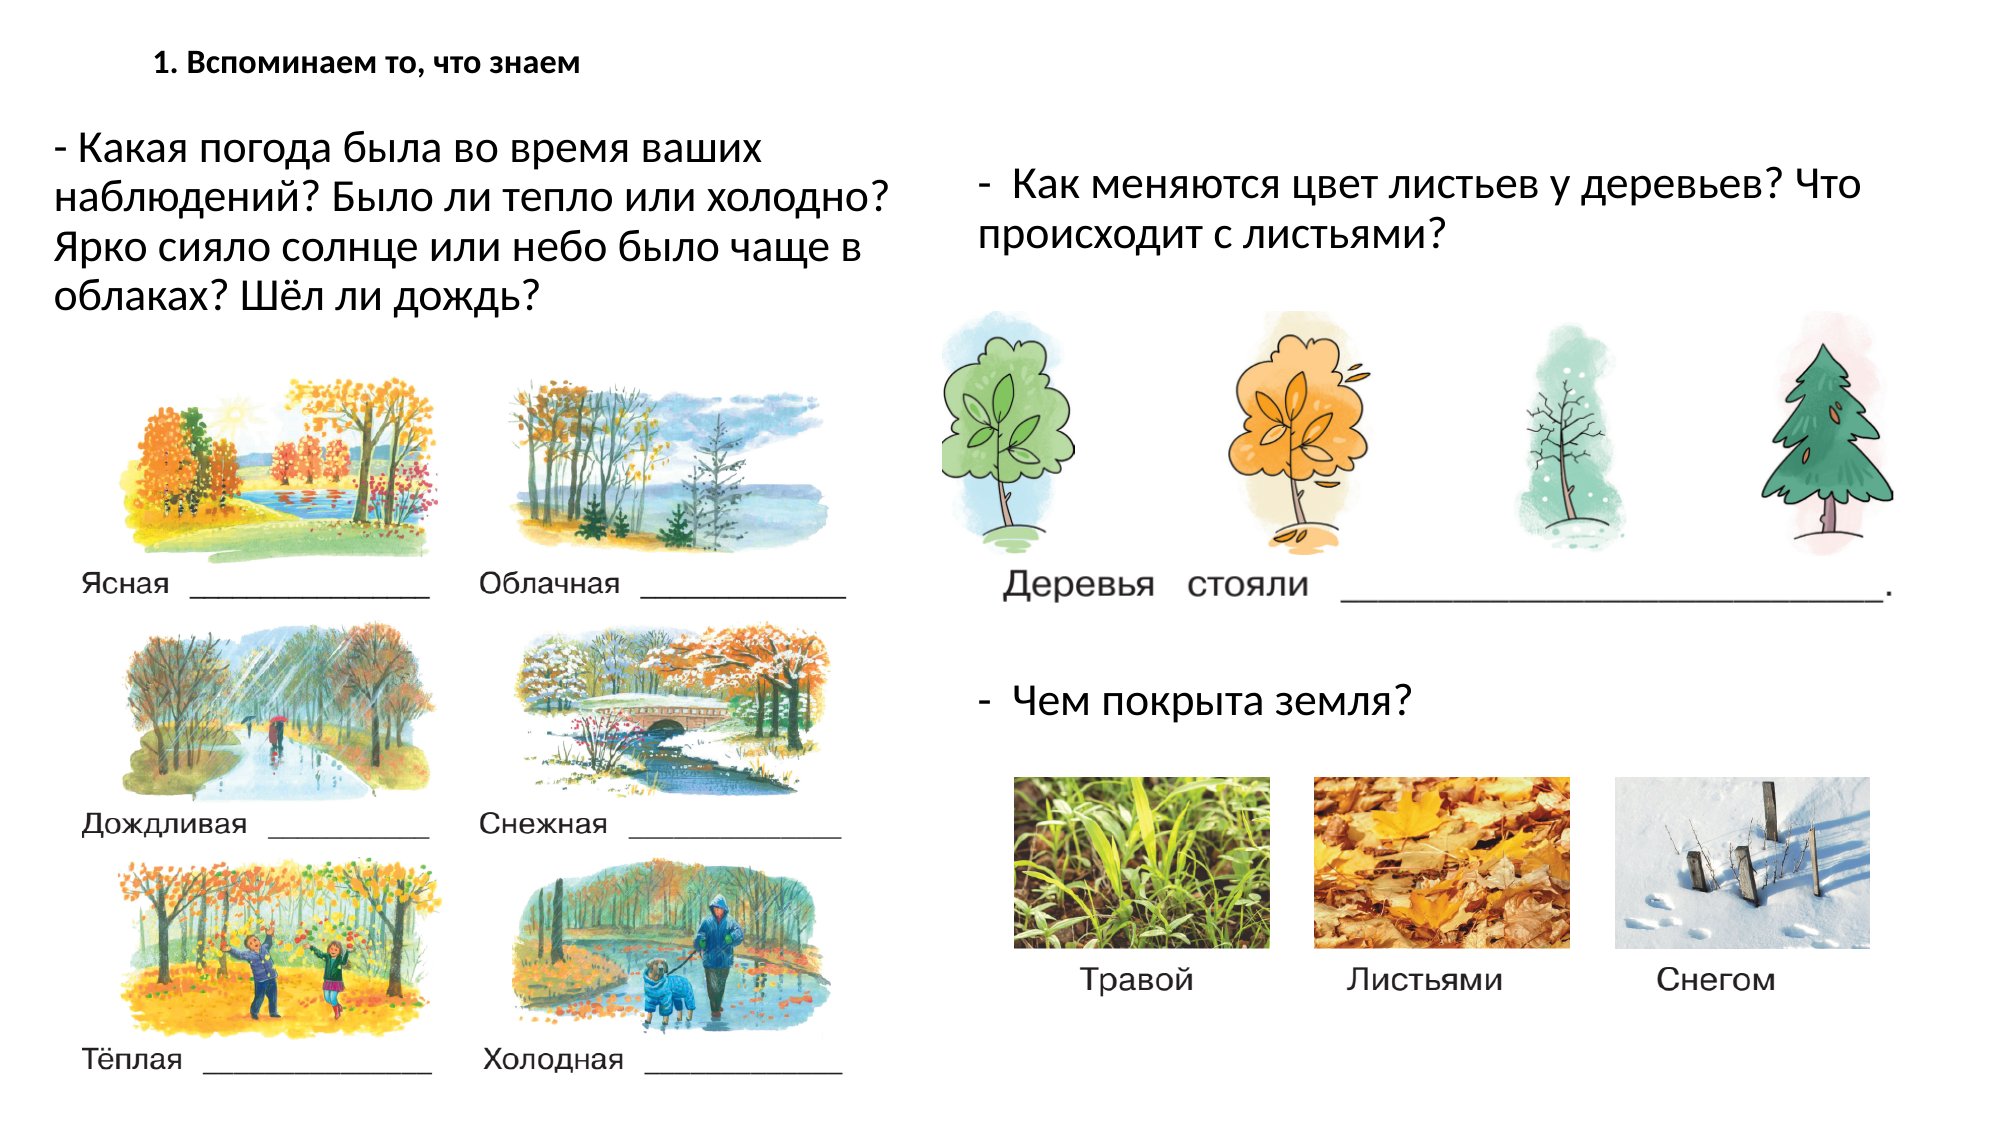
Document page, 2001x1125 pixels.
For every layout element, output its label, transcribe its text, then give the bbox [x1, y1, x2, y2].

title 1. Вспоминаем то, что знаем [137, 36, 1863, 90]
list - Какая погода была во время ваших наблюдений? Было ли тепло или холодно? Ярко сияло солнце или небо было чаще в облаках? Шёл ли дождь? [38, 115, 909, 344]
picture [82, 369, 865, 1089]
picture [999, 762, 1889, 997]
text_box - Как меняются цвет листьев у деревьев? Что происходит с листьями? [962, 151, 1882, 295]
text_box - Чем покрыта земля? [962, 668, 1882, 763]
picture [942, 311, 1939, 615]
